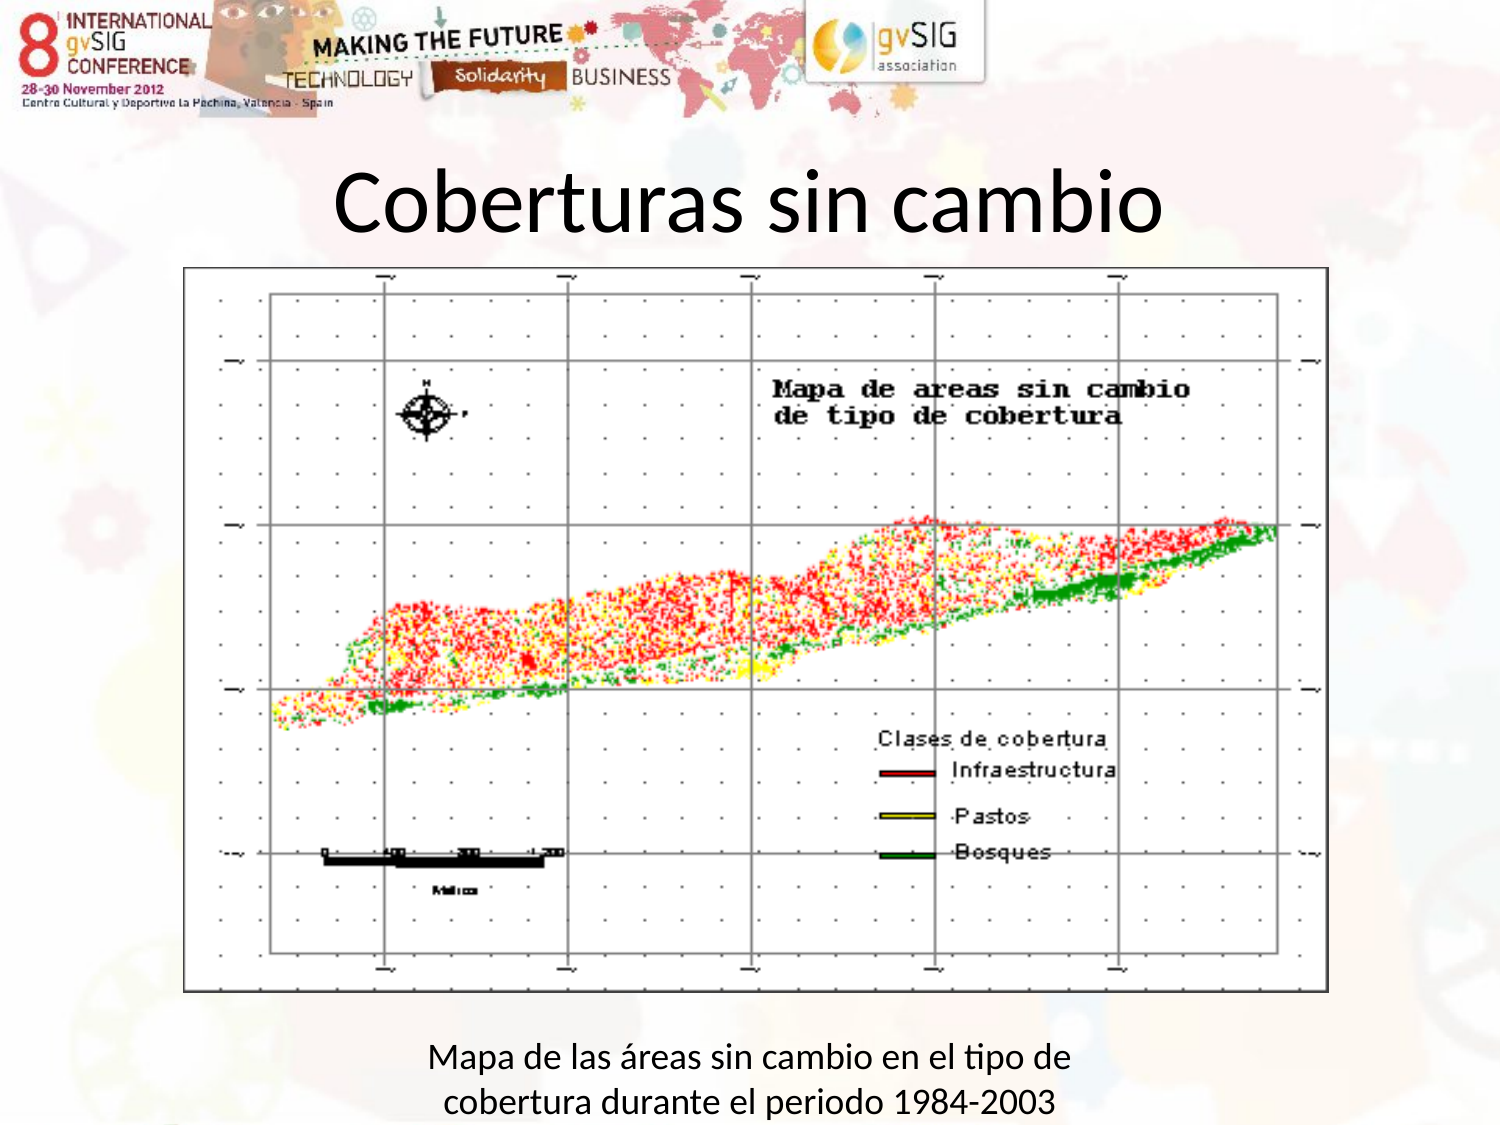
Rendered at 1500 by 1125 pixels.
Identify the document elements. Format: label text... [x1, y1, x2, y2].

picture [0, 0, 1500, 1125]
title Coberturas sin cambio [75, 101, 1426, 290]
text_box Mapa de las áreas sin cambio en el tipo de cobertura durante el periodo 1984-2003 [354, 1024, 1146, 1125]
